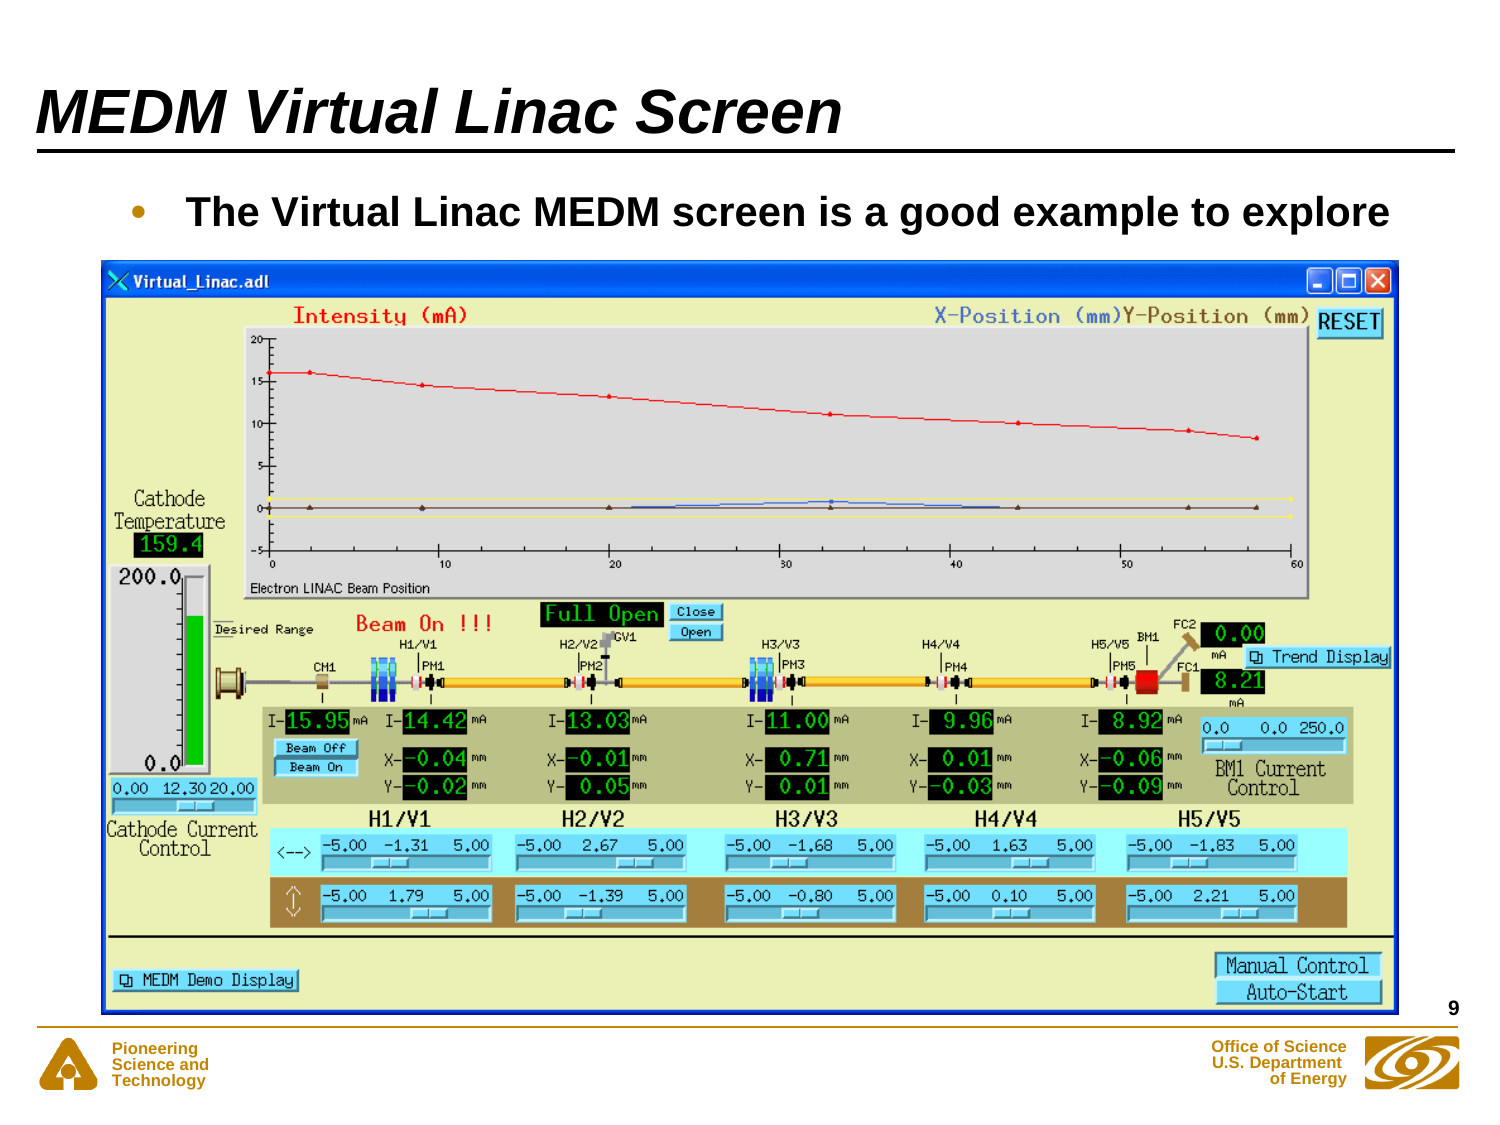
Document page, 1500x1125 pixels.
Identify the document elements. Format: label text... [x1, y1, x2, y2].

list The Virtual Linac MEDM screen is a good example to explore [114, 181, 1459, 247]
title MEDM Virtual Linac Screen [21, 75, 1459, 154]
picture [35, 1034, 101, 1094]
picture [1362, 1032, 1463, 1093]
picture [101, 260, 1399, 1015]
